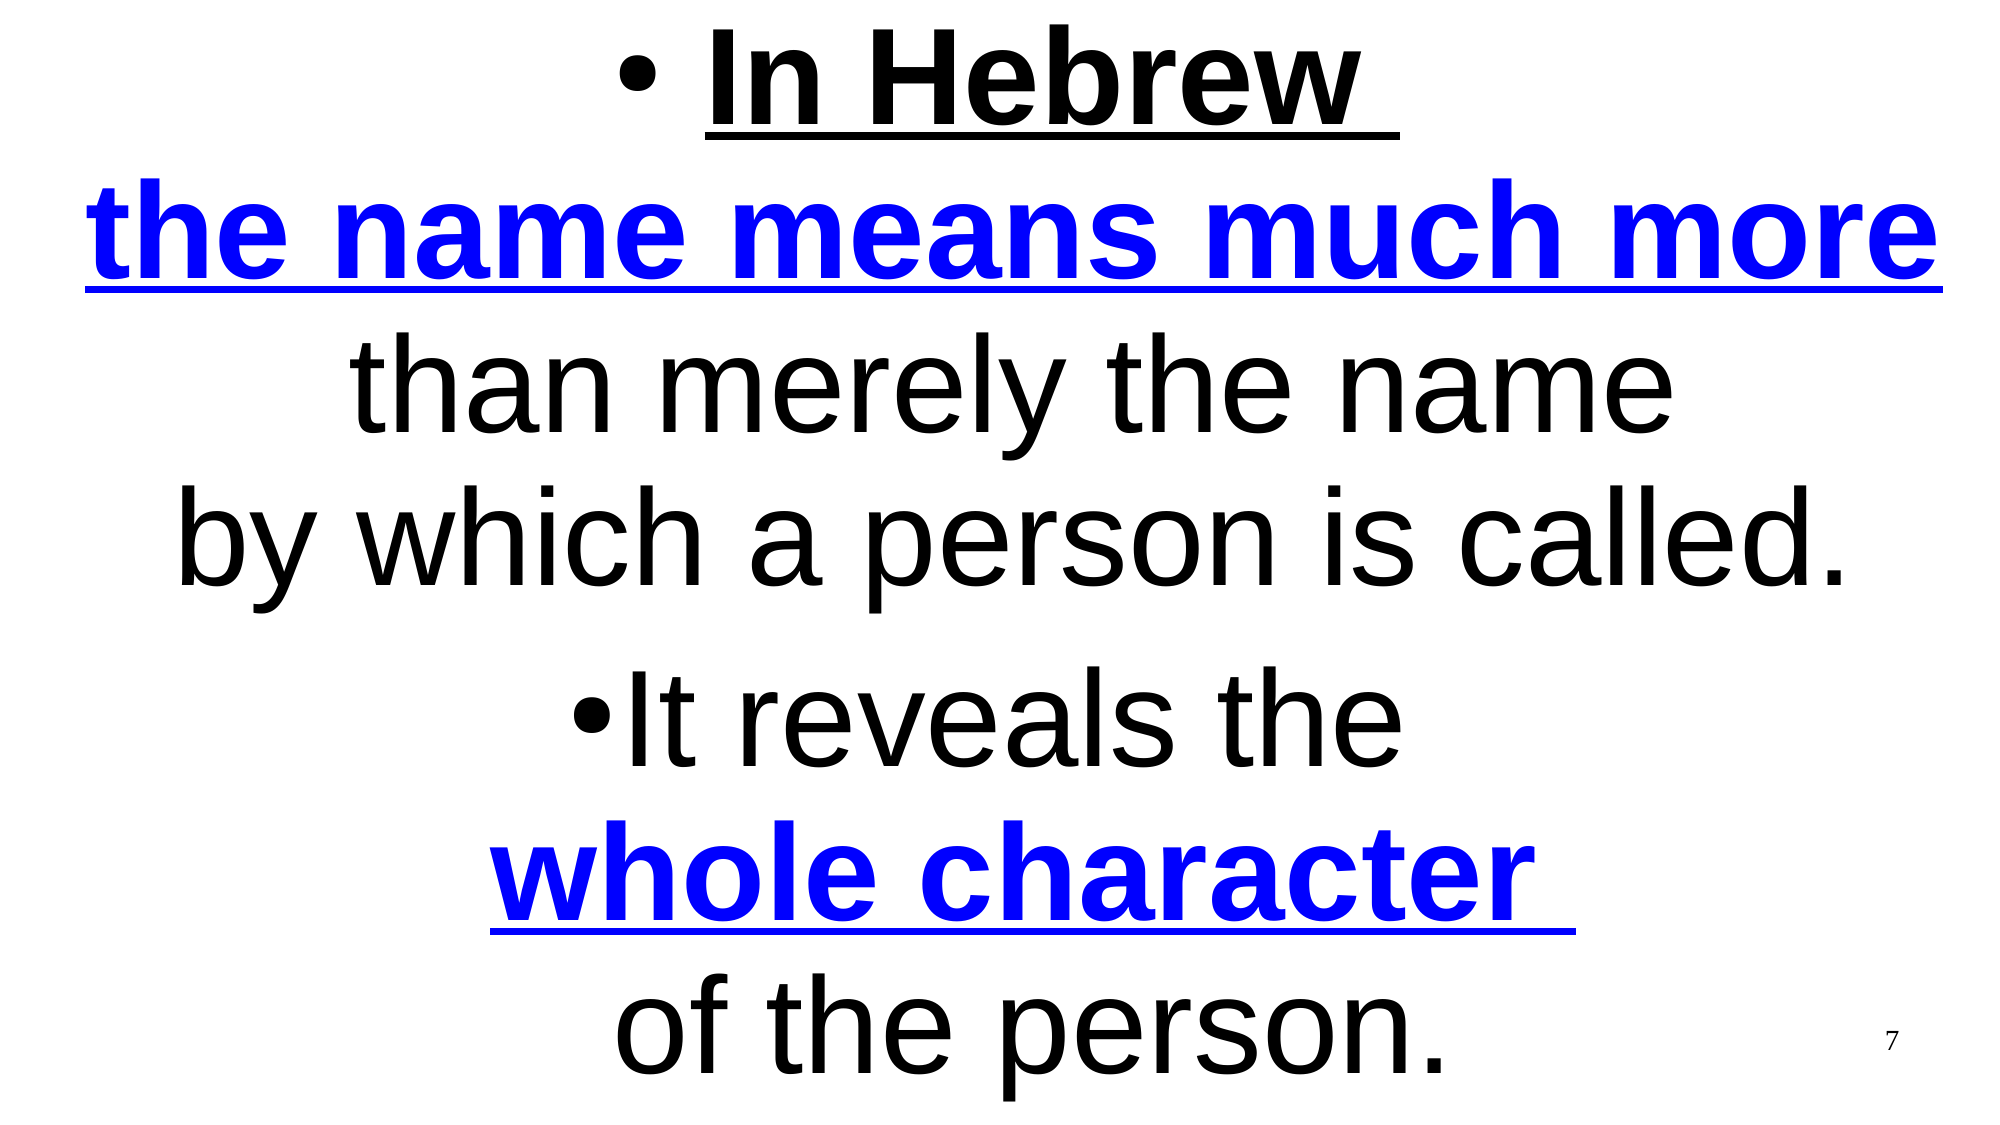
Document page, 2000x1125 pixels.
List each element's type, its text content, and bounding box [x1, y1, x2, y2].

list In Hebrew the name means much more than merely the name by which a person is called. It reveals the whole character of the person. [0, 0, 1996, 1123]
